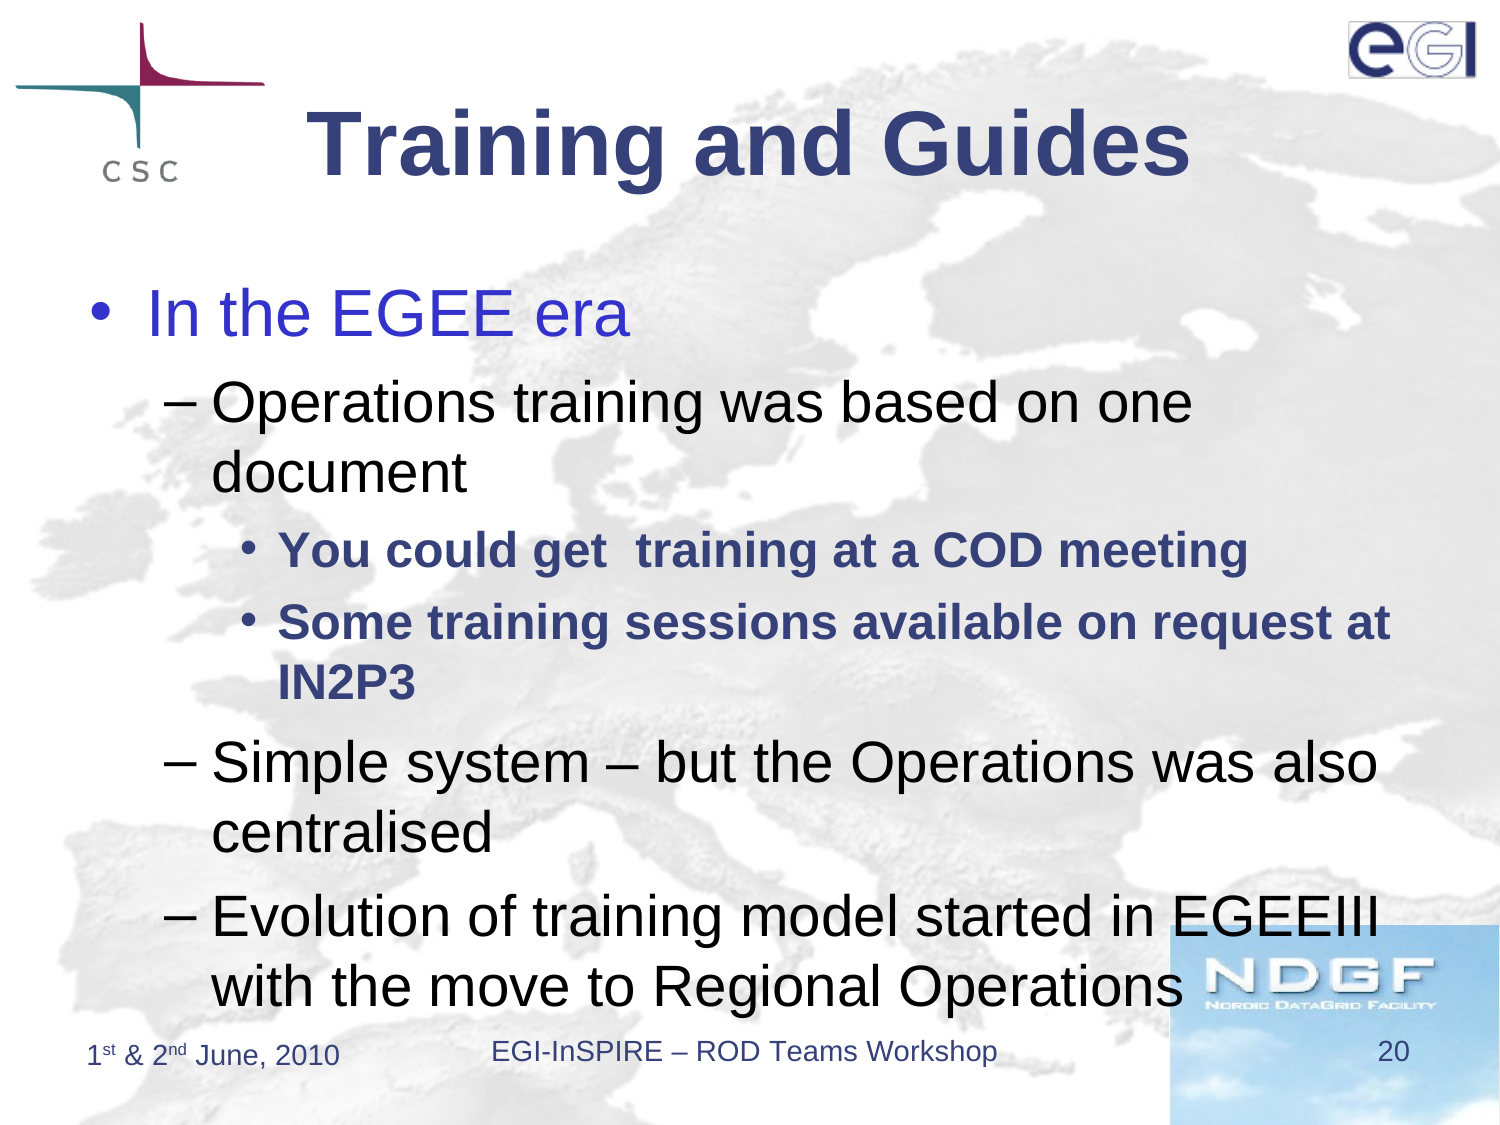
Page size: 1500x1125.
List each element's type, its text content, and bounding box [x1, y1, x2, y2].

list In the EGEE era Operations training was based on one document You could get training at a COD meeting Some training sessions available on request at IN2P3 Simple system – but the Operations was also centralised Evolution of training model started in EGEEIII with the move to Regional Operations [75, 262, 1426, 1027]
title Training and Guides [75, 20, 1426, 257]
picture [0, 0, 1500, 1125]
